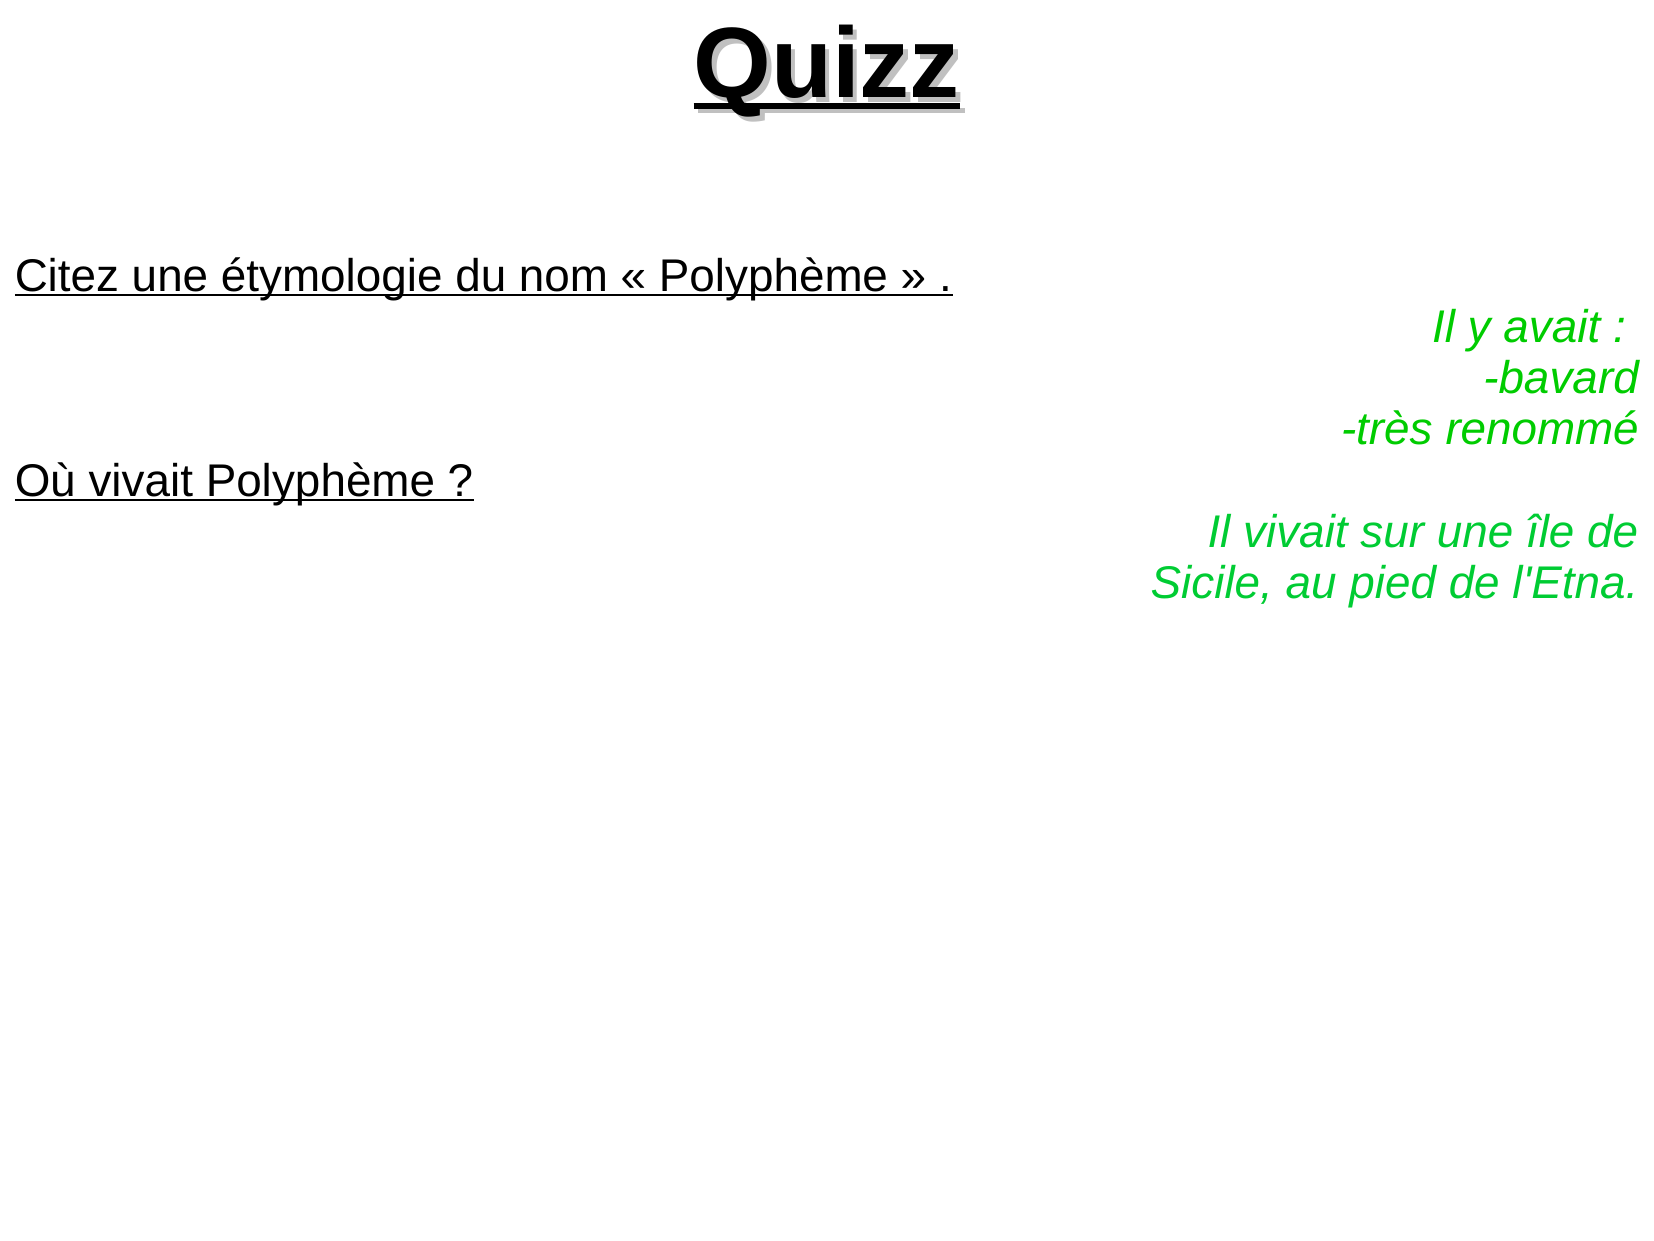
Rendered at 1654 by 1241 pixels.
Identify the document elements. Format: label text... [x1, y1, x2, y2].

text_box Quizz [0, 0, 1654, 127]
text_box Citez une étymologie du nom « Polyphème » . Il y avait : -bavard -très renommé Où vivait Polyphème ? Il vivait sur une île de Sicile, au pied de l'Etna. [0, 242, 1654, 719]
